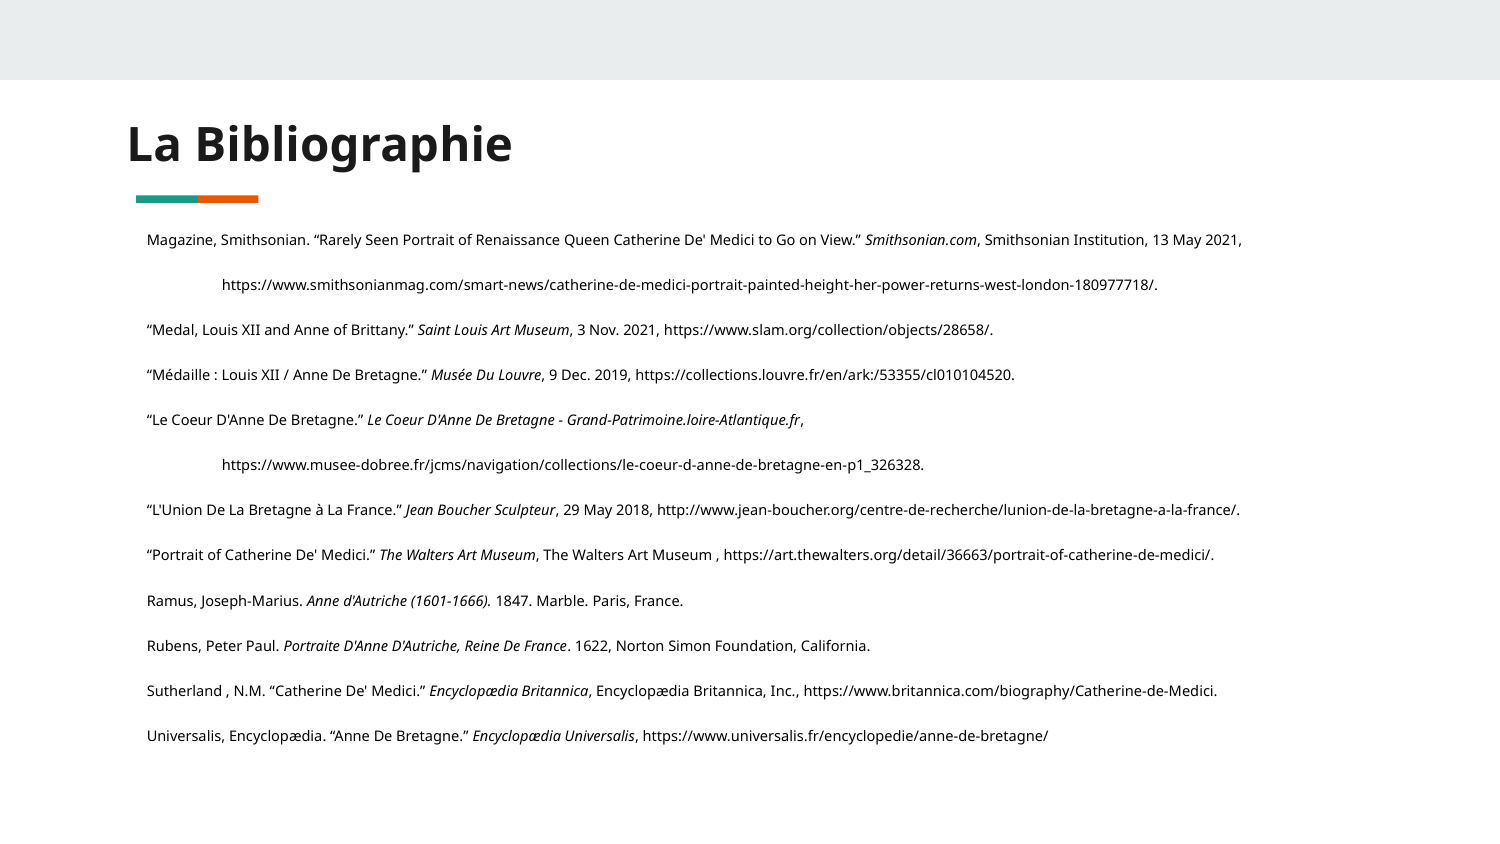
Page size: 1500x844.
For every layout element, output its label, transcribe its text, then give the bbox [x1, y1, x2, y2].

title La Bibliographie [111, 98, 1373, 187]
list Magazine, Smithsonian. “Rarely Seen Portrait of Renaissance Queen Catherine De' Medici to Go on View.” Smithsonian.com, Smithsonian Institution, 13 May 2021, https://www.smithsonianmag.com/smart-news/catherine-de-medici-portrait-painted-height-her-power-returns-west-london-180977718/. “Medal, Louis XII and Anne of Brittany.” Saint Louis Art Museum, 3 Nov. 2021, https://www.slam.org/collection/objects/28658/. “Médaille : Louis XII / Anne De Bretagne.” Musée Du Louvre, 9 Dec. 2019, https://collections.louvre.fr/en/ark:/53355/cl010104520. “Le Coeur D'Anne De Bretagne.” Le Coeur D'Anne De Bretagne - Grand-Patrimoine.loire-Atlantique.fr, https://www.musee-dobree.fr/jcms/navigation/collections/le-coeur-d-anne-de-bretagne-en-p1_326328. “L'Union De La Bretagne à La France.” Jean Boucher Sculpteur, 29 May 2018, http://www.jean-boucher.org/centre-de-recherche/lunion-de-la-bretagne-a-la-france/. “Portrait of Catherine De' Medici.” The Walters Art Museum, The Walters Art Museum , https://art.thewalters.org/detail/36663/portrait-of-catherine-de-medici/. Ramus, Joseph-Marius. Anne d'Autriche (1601-1666). 1847. Marble. Paris, France. Rubens, Peter Paul. Portraite D'Anne D'Autriche, Reine De France. 1622, Norton Simon Foundation, California. Sutherland , N.M. “Catherine De' Medici.” Encyclopædia Britannica, Encyclopædia Britannica, Inc., https://www.britannica.com/biography/Catherine-de-Medici. Universalis‎, Encyclopædia. “Anne De Bretagne.” Encyclopædia Universalis, https://www.universalis.fr/encyclopedie/anne-de-bretagne/ [56, 213, 1462, 819]
